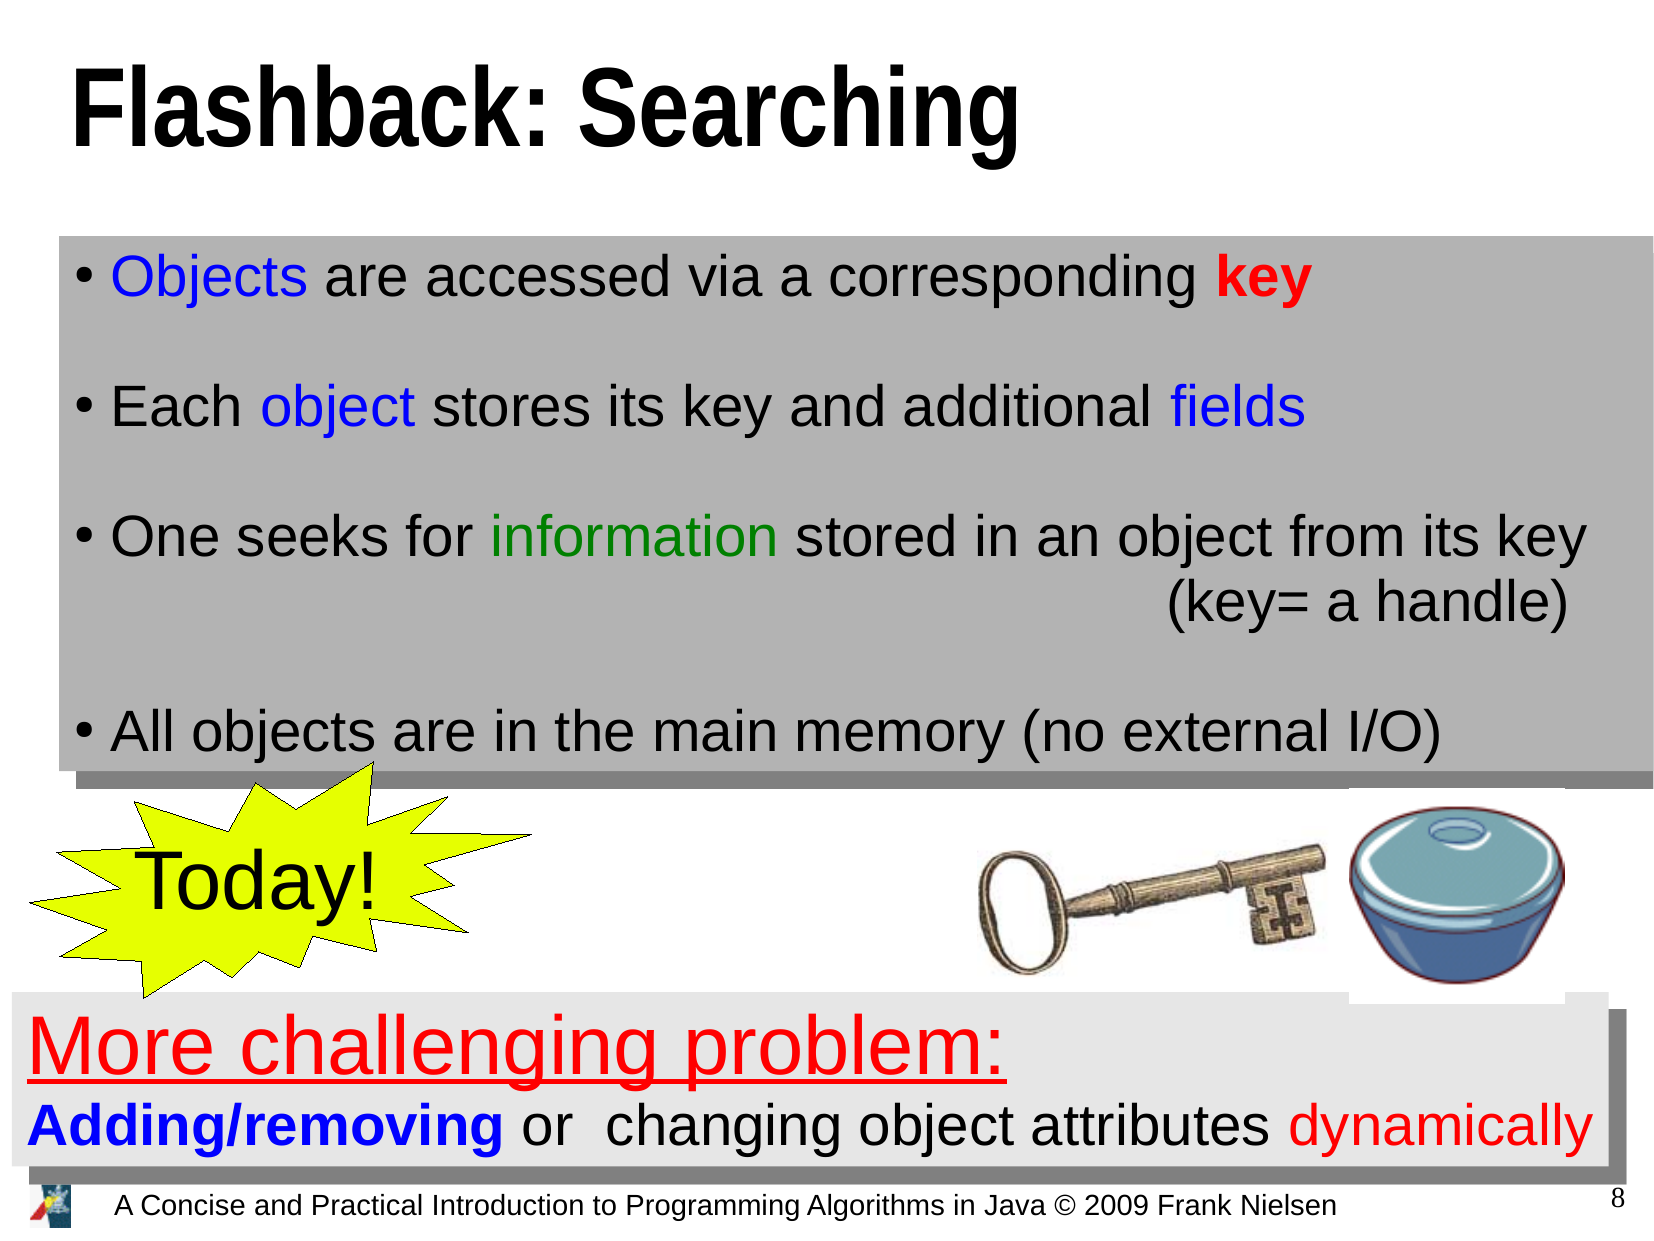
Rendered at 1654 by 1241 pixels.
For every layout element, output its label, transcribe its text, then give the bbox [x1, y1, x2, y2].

text_box Objects are accessed via a corresponding key Each object stores its key and additional fields One seeks for information stored in an object from its key (key= a handle) All objects are in the main memory (no external I/O) [59, 236, 1654, 772]
picture [1349, 788, 1565, 1004]
picture [29, 1185, 71, 1228]
picture [977, 826, 1329, 983]
text_box Flashback: Searching [55, 33, 1039, 178]
text_box More challenging problem: Adding/removing or changing object attributes dynamically [11, 992, 1609, 1167]
text_box Today! [29, 761, 532, 999]
